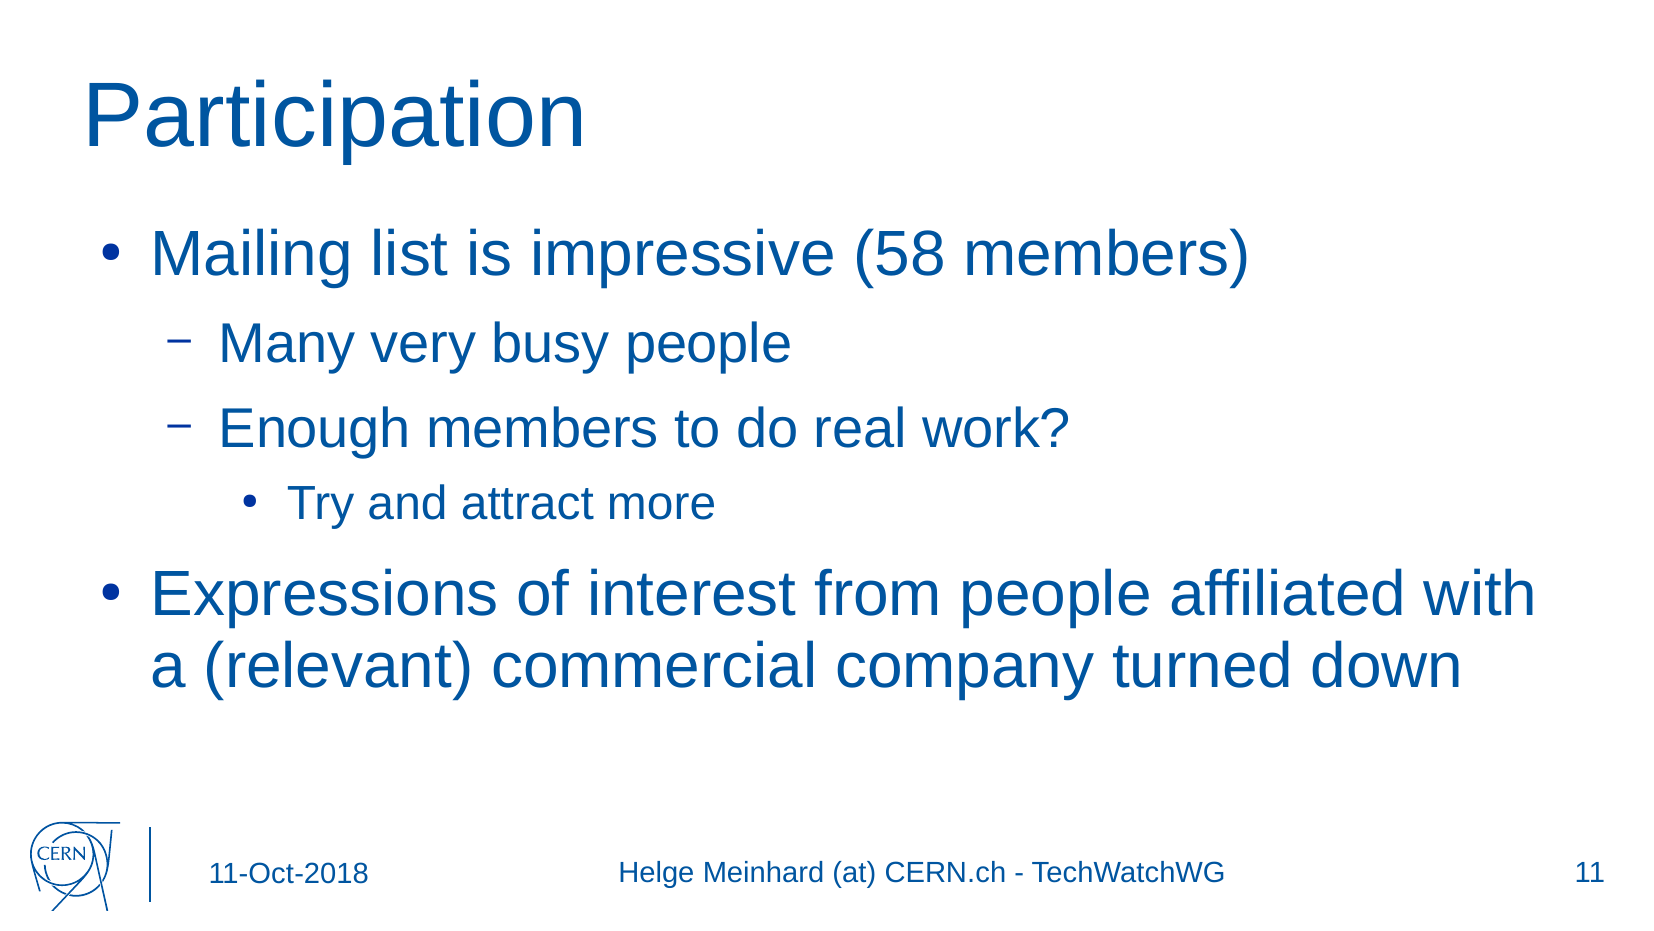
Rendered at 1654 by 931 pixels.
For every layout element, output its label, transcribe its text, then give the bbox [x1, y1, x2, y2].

list Mailing list is impressive (58 members) Many very busy people Enough members to do real work? Try and attract more Expressions of interest from people affiliated with a (relevant) commercial company turned down [82, 217, 1571, 757]
title Participation [82, 37, 1571, 193]
